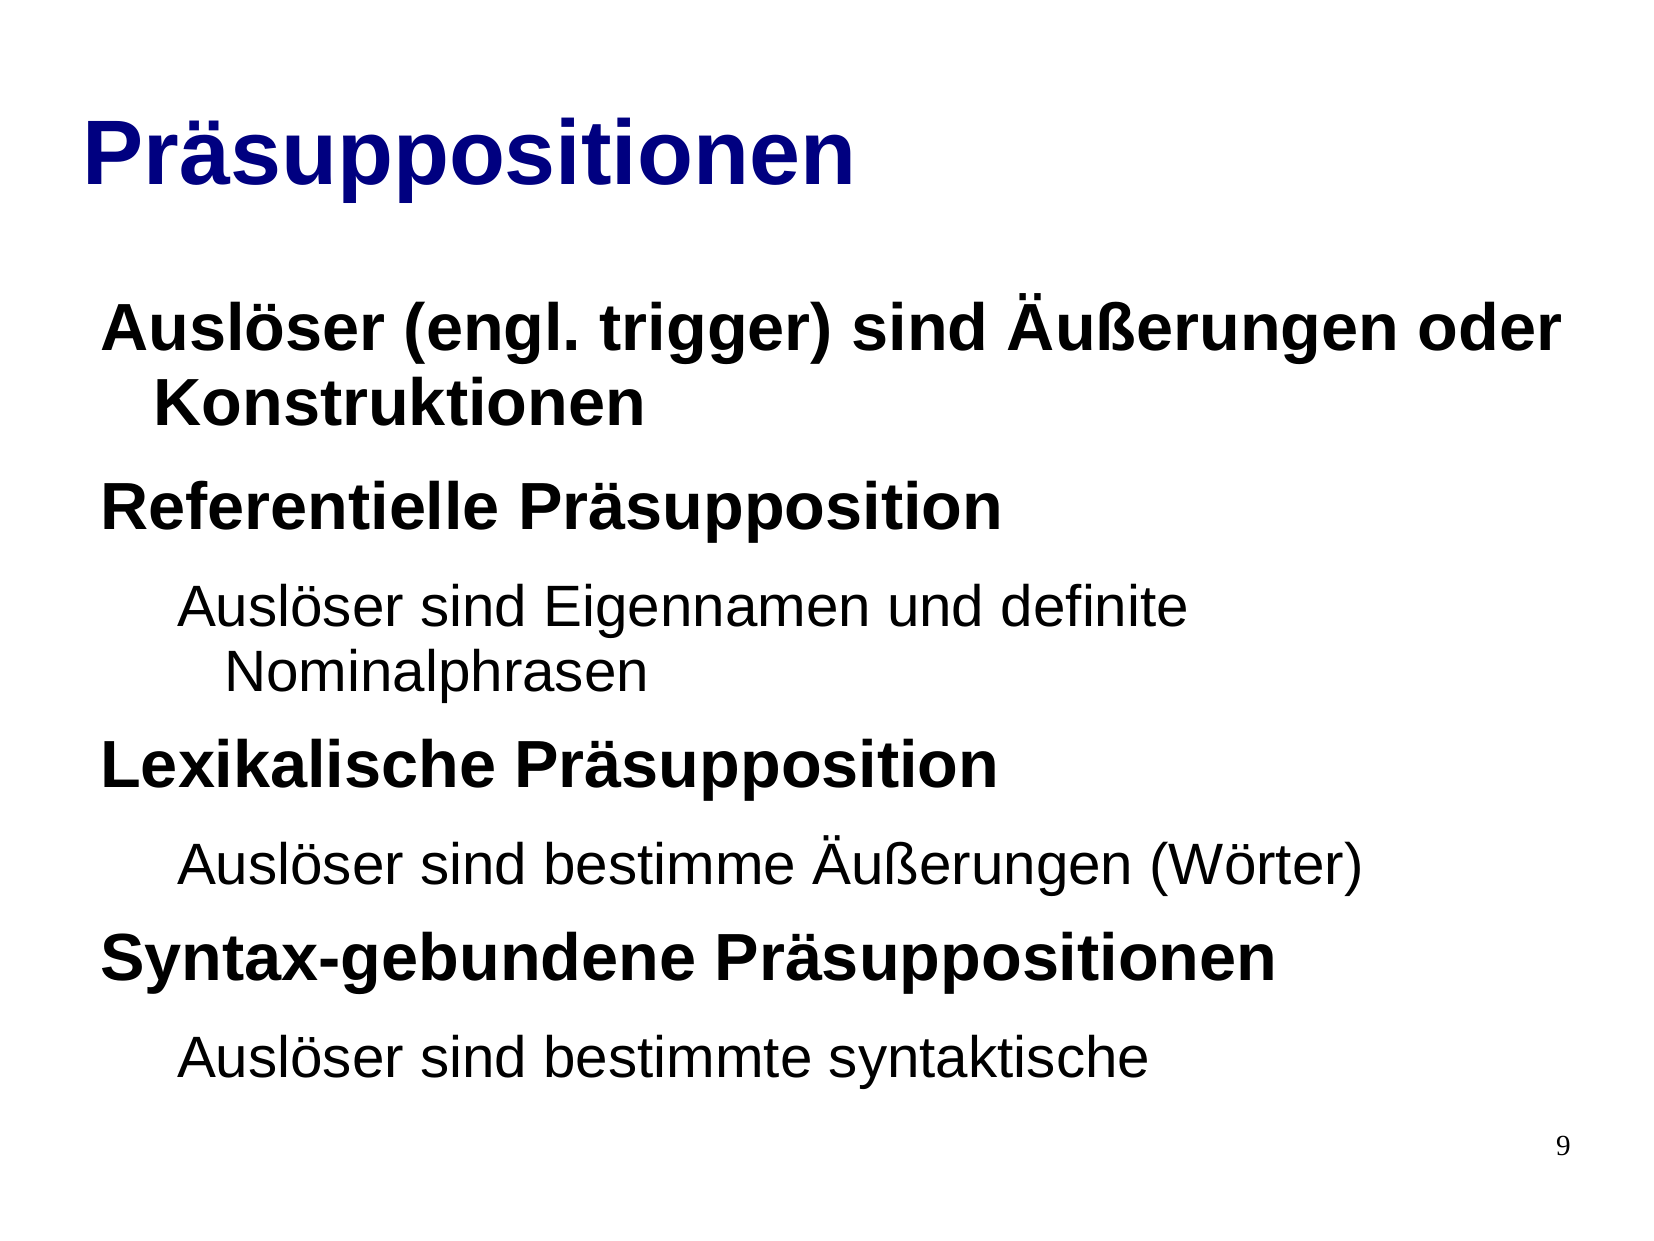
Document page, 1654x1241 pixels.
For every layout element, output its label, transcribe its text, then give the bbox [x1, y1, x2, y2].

list Auslöser (engl. trigger) sind Äußerungen oder Konstruktionen Referentielle Präsupposition Auslöser sind Eigennamen und definite Nominalphrasen Lexikalische Präsupposition Auslöser sind bestimme Äußerungen (Wörter) Syntax-gebundene Präsuppositionen Auslöser sind bestimmte syntaktische [82, 290, 1571, 1102]
title Präsuppositionen [82, 56, 1571, 250]
